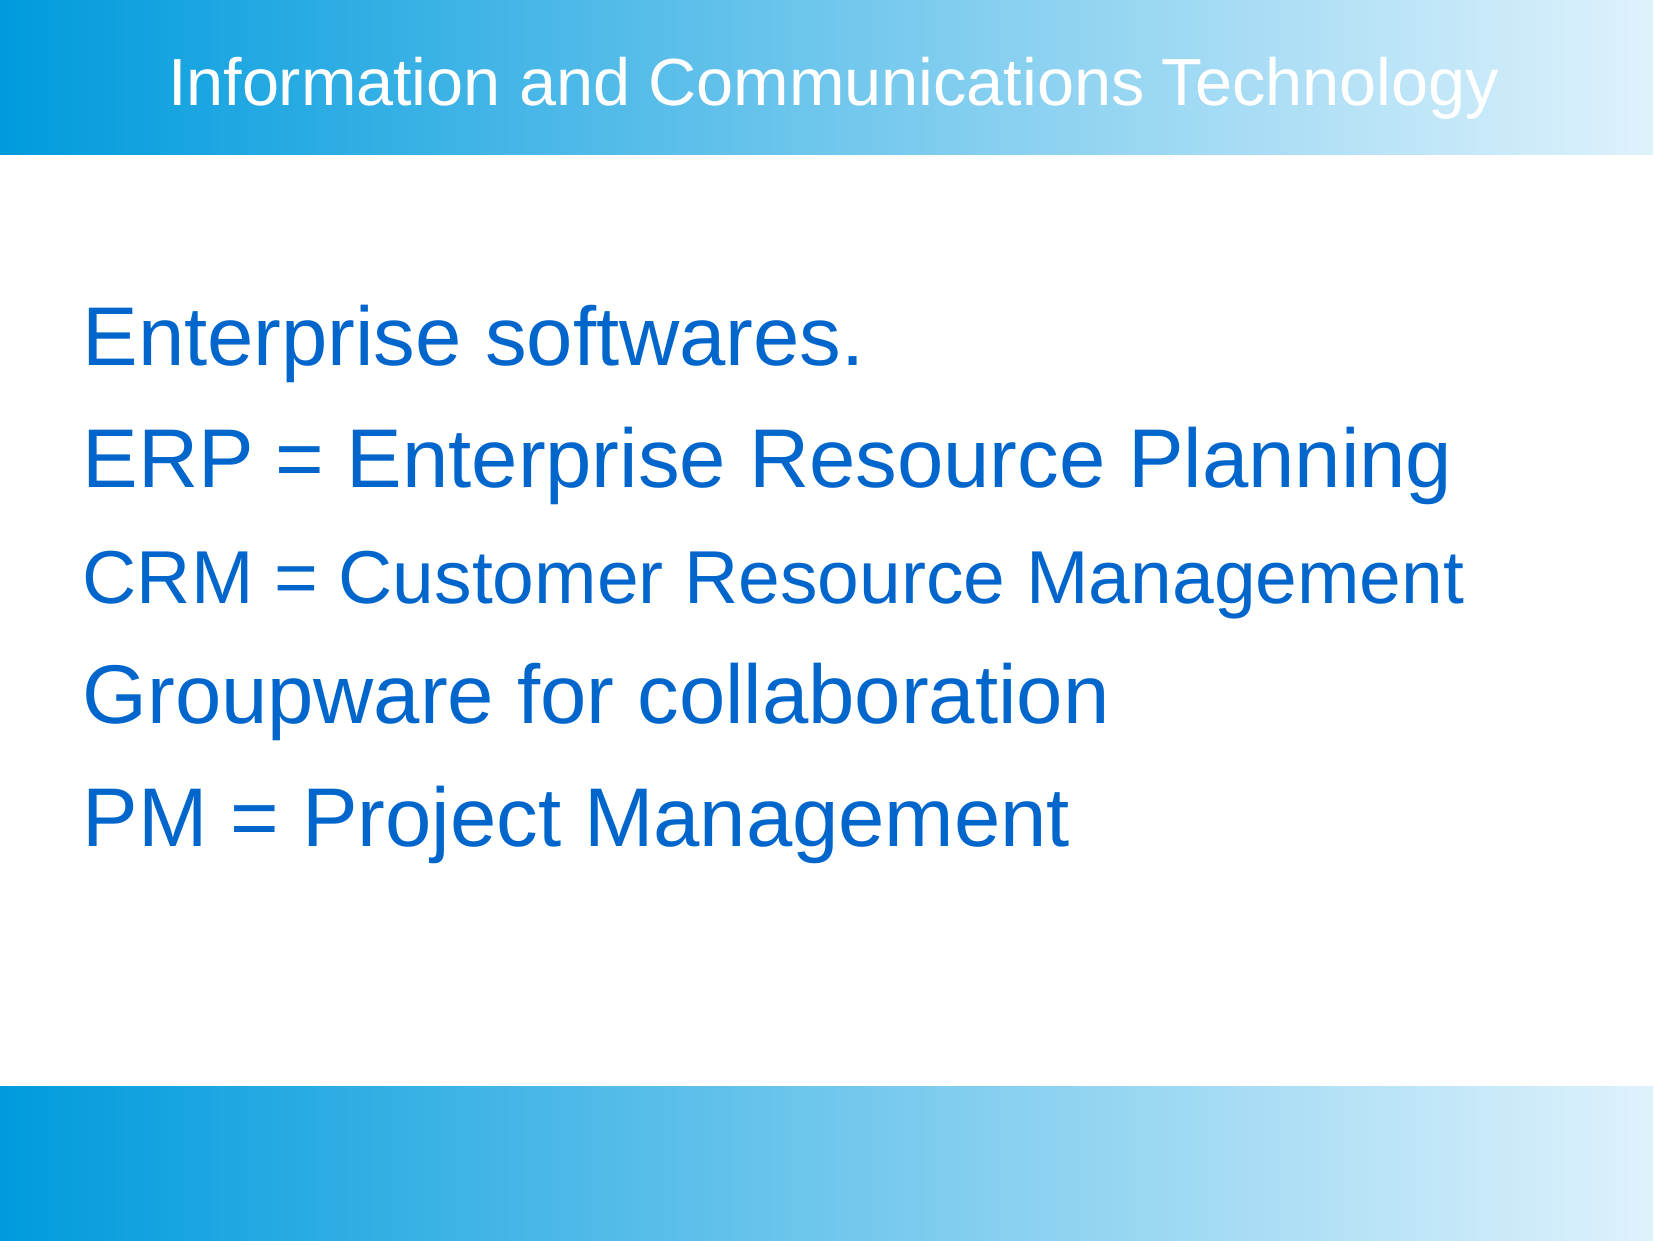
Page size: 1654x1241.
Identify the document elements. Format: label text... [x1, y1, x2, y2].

list Enterprise softwares. ERP = Enterprise Resource Planning CRM = Customer Resource Management Groupware for collaboration PM = Project Management [82, 290, 1571, 1010]
title Information and Communications Technology [90, 30, 1579, 136]
